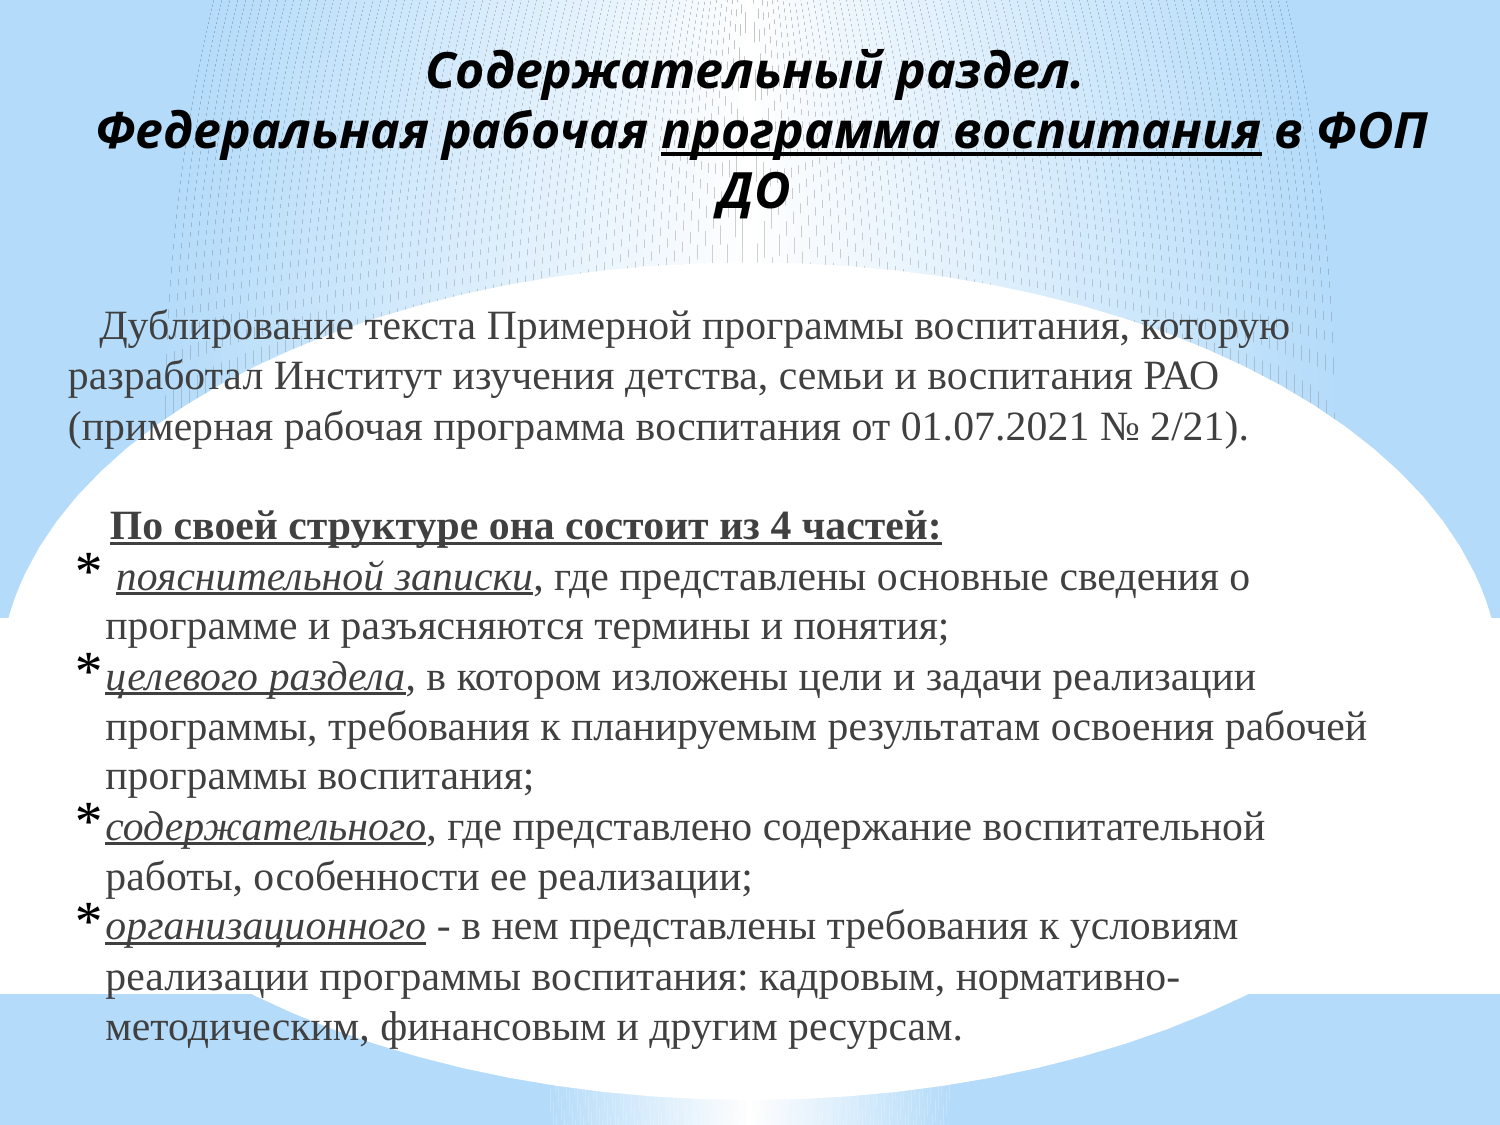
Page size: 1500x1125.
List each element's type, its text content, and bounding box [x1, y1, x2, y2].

title Содержательный раздел. Федеральная рабочая программа воспитания в ФОП ДО [41, 30, 1483, 197]
list Дублирование текста Примерной программы воспитания, которую разработал Институт изучения детства, семьи и воспитания РАО (примерная рабочая программа воспитания от 01.07.2021 № 2/21). По своей структуре она состоит из 4 частей: пояснительной записки, где представлены основные сведения о программе и разъясняются термины и понятия; целевого раздела, в котором изложены цели и задачи реализации программы, требования к планируемым результатам освоения рабочей программы воспитания; содержательного, где представлено содержание воспитательной работы, особенности ее реализации; организационного - в нем представлены требования к условиям реализации программы воспитания: кадровым, нормативно-методическим, финансовым и другим ресурсам. [53, 290, 1400, 1083]
